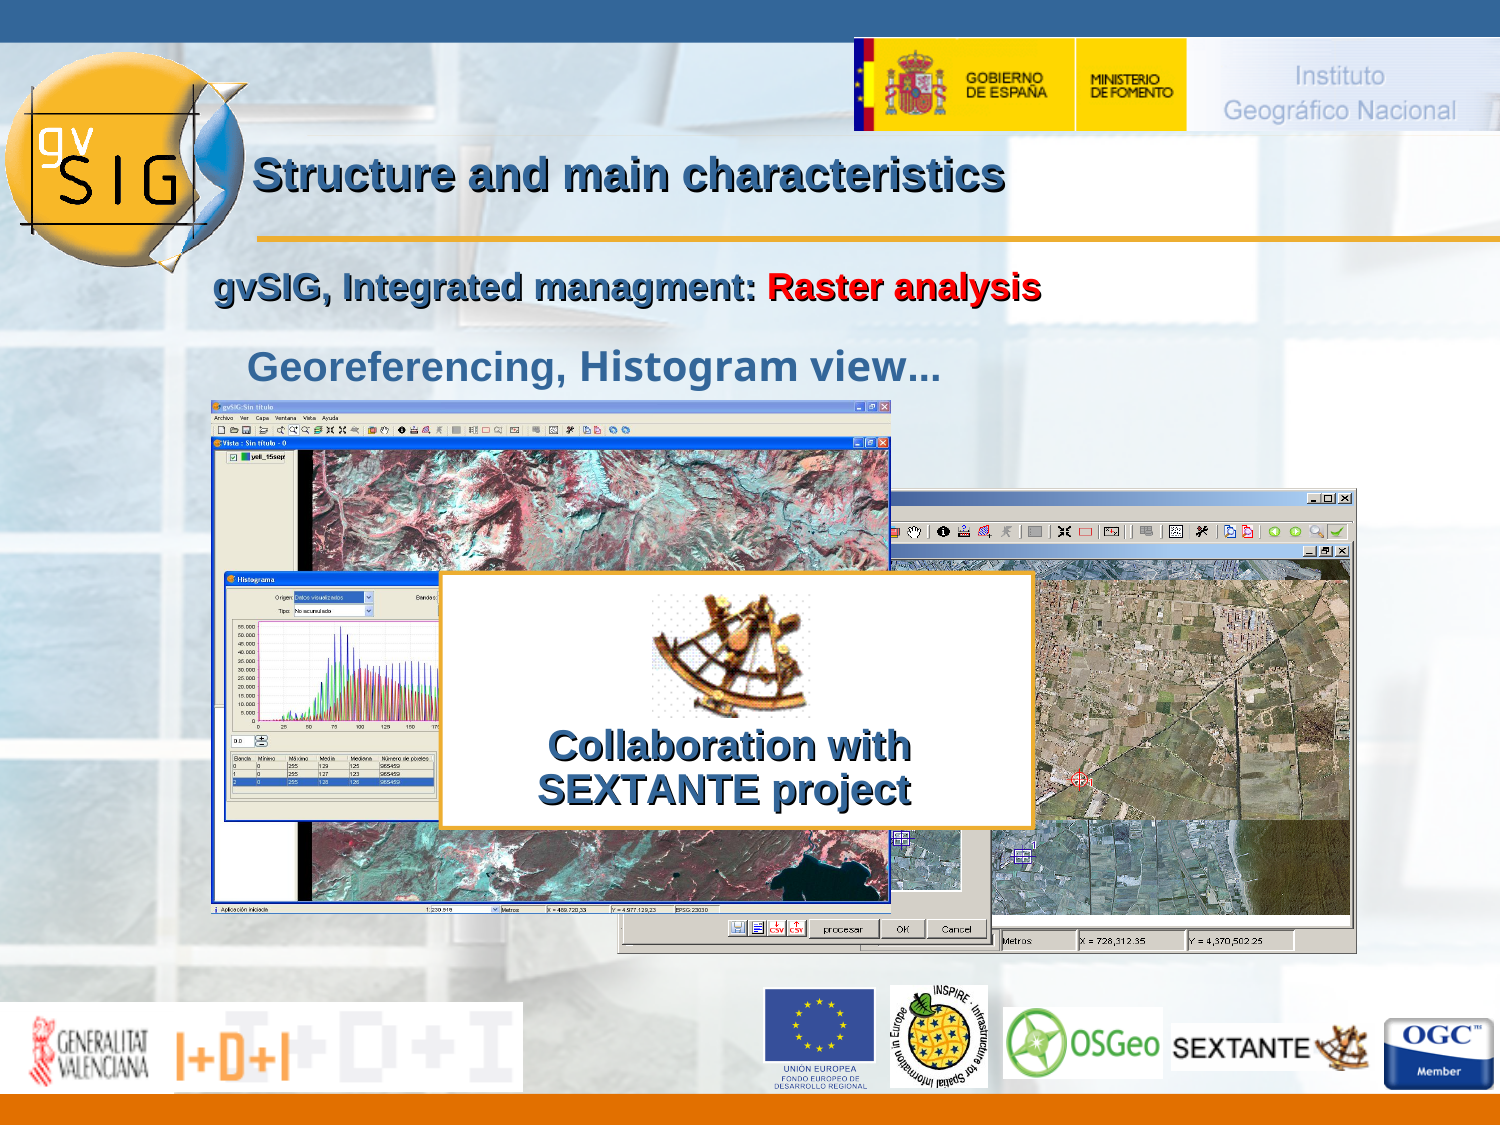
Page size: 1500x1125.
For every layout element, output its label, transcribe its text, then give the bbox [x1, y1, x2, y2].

picture [854, 37, 1500, 131]
text_box Collaboration with SEXTANTE project [440, 572, 1034, 828]
picture [1384, 1018, 1494, 1090]
picture [1003, 1007, 1163, 1079]
picture [0, 1002, 523, 1094]
text_box Georeferencing, Histogram view... [232, 330, 1433, 414]
picture [890, 985, 988, 1088]
picture [1171, 1023, 1375, 1071]
picture [211, 400, 1357, 954]
text_box Structure and main characteristics [236, 142, 1500, 211]
picture [0, 49, 250, 276]
picture [763, 987, 876, 1089]
text_box gvSIG, Integrated managment: Raster analysis [197, 259, 1500, 321]
